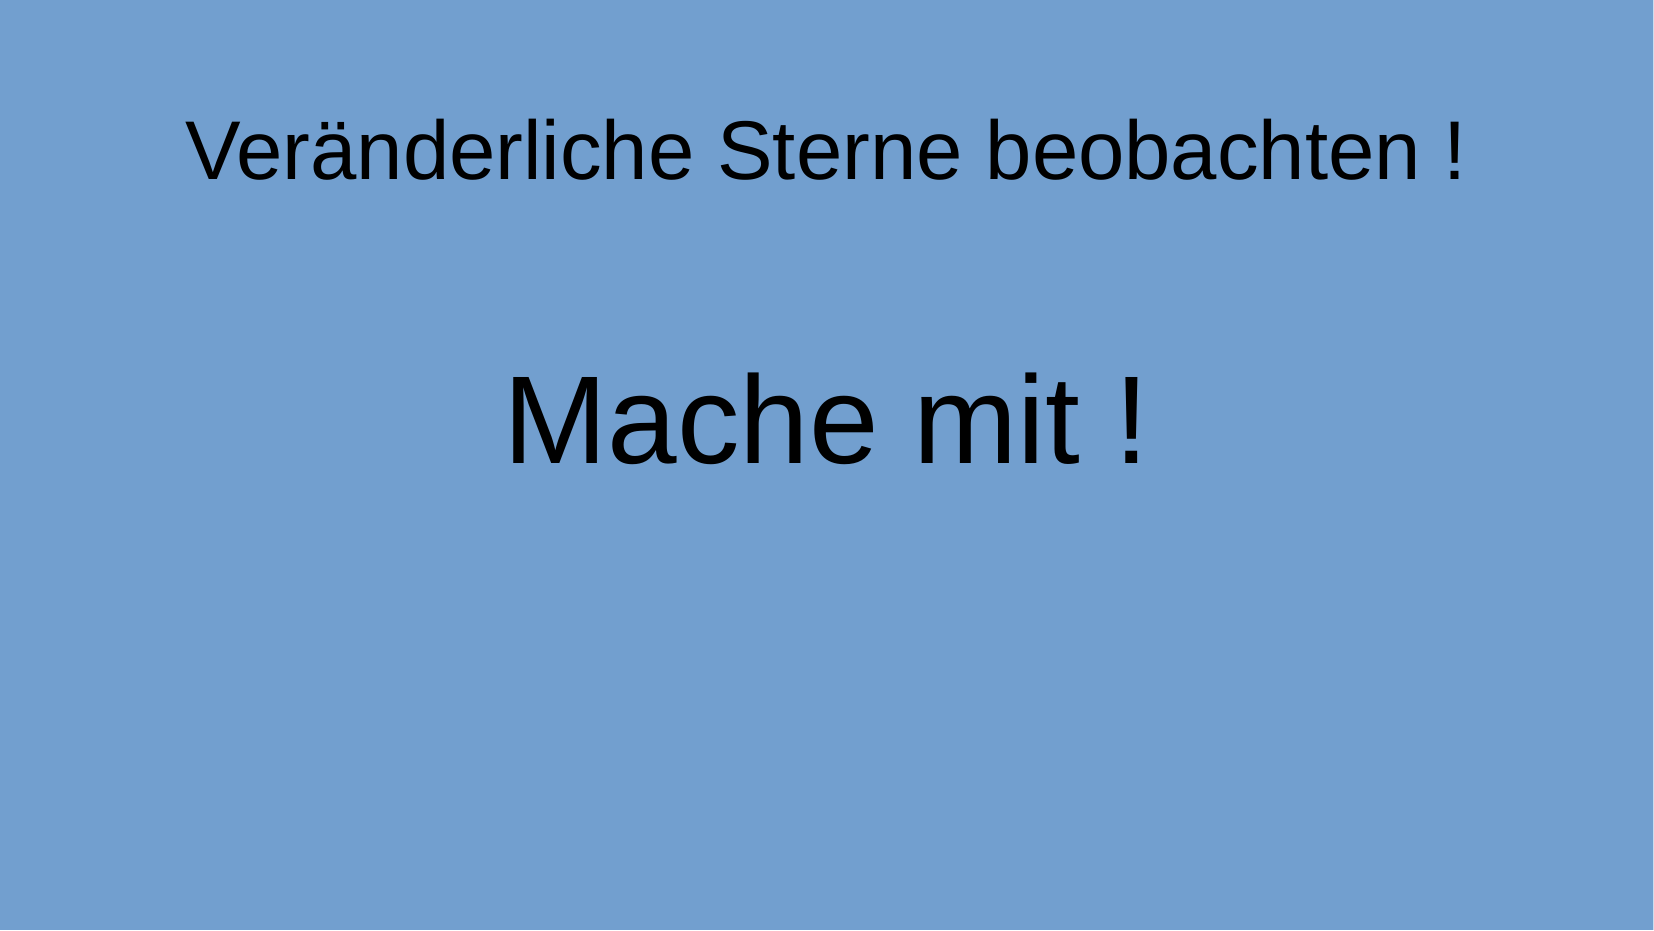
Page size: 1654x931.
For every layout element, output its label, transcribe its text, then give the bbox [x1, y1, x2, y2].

text_box Veränderliche Sterne beobachten ! Mache mit ! [29, 29, 1625, 931]
